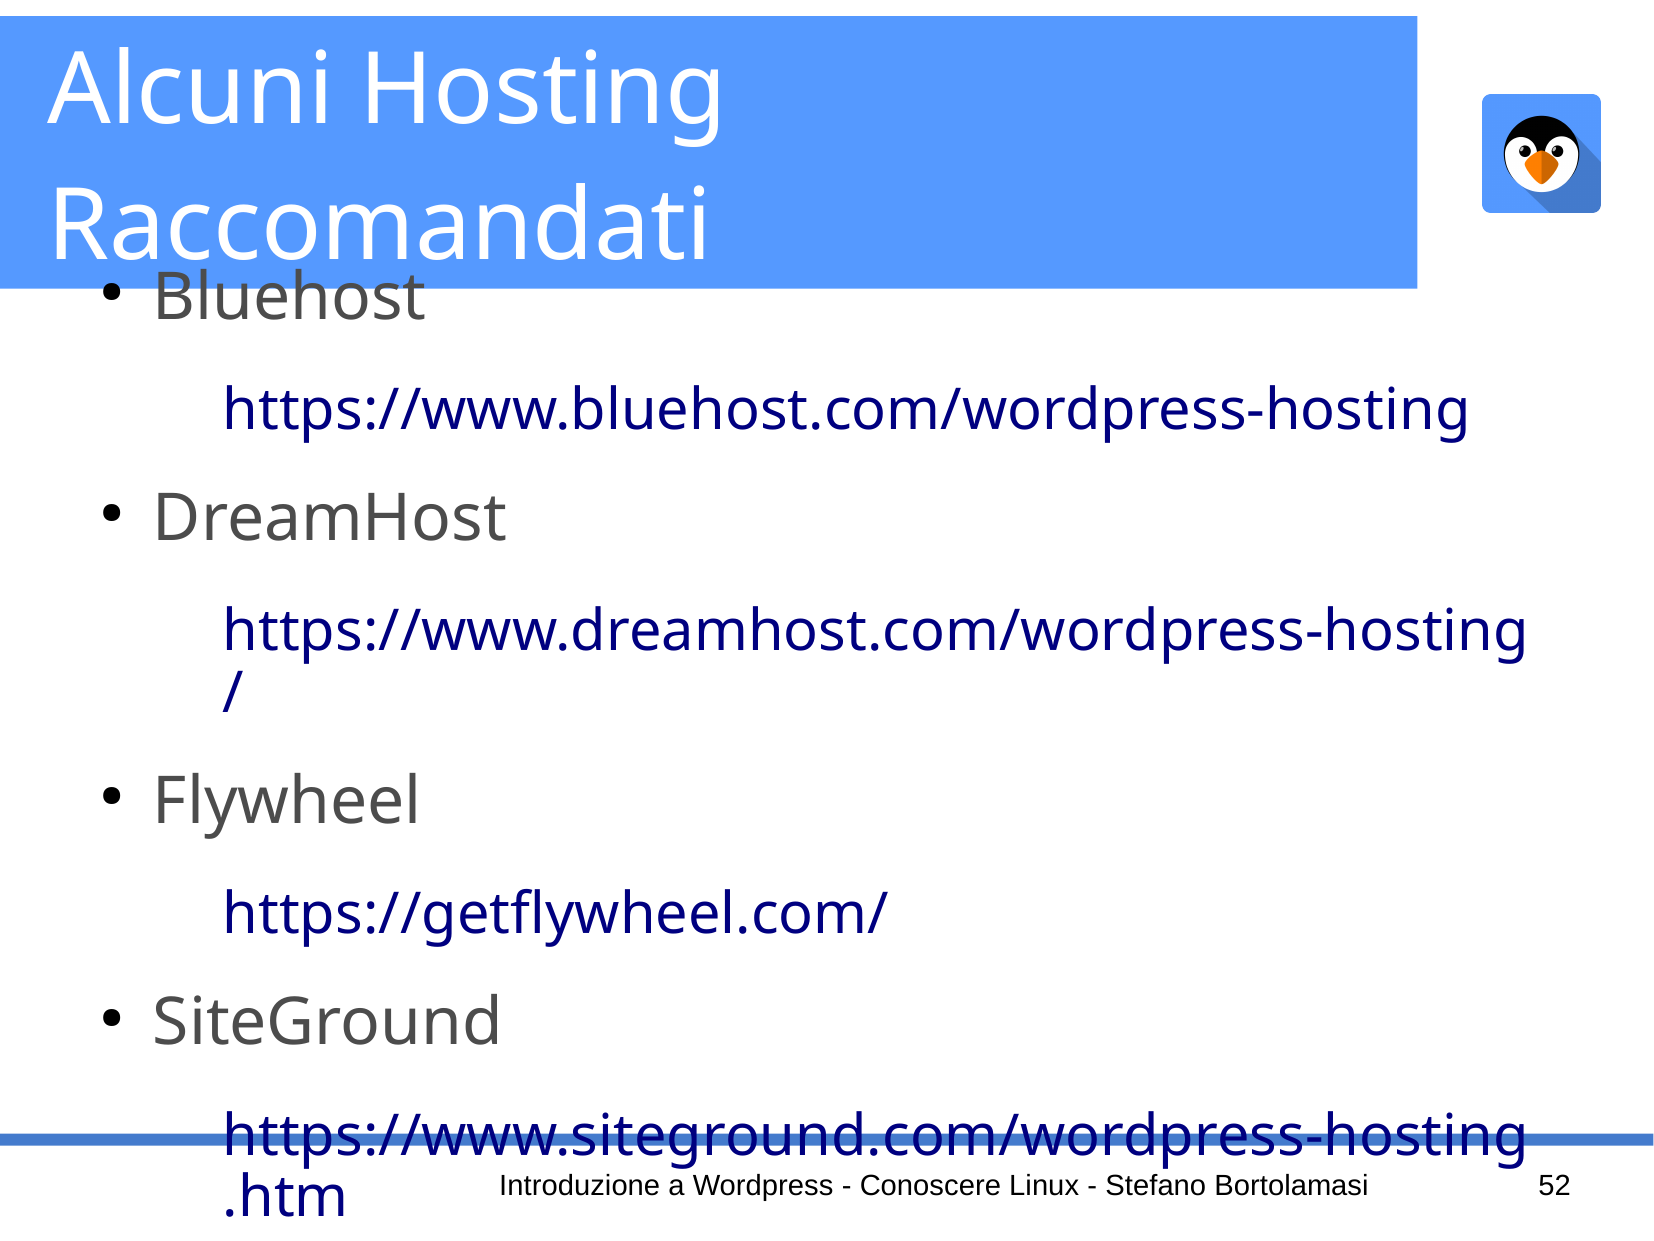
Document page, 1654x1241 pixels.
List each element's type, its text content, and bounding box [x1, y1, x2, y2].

picture [1482, 94, 1601, 213]
title Alcuni Hosting Raccomandati [0, 91, 1418, 214]
list Bluehost https://www.bluehost.com/wordpress-hosting DreamHost https://www.dreamhost.com/wordpress-hosting/ Flywheel https://getflywheel.com/ SiteGround https://www.siteground.com/wordpress-hosting.htm [82, 248, 1538, 1111]
